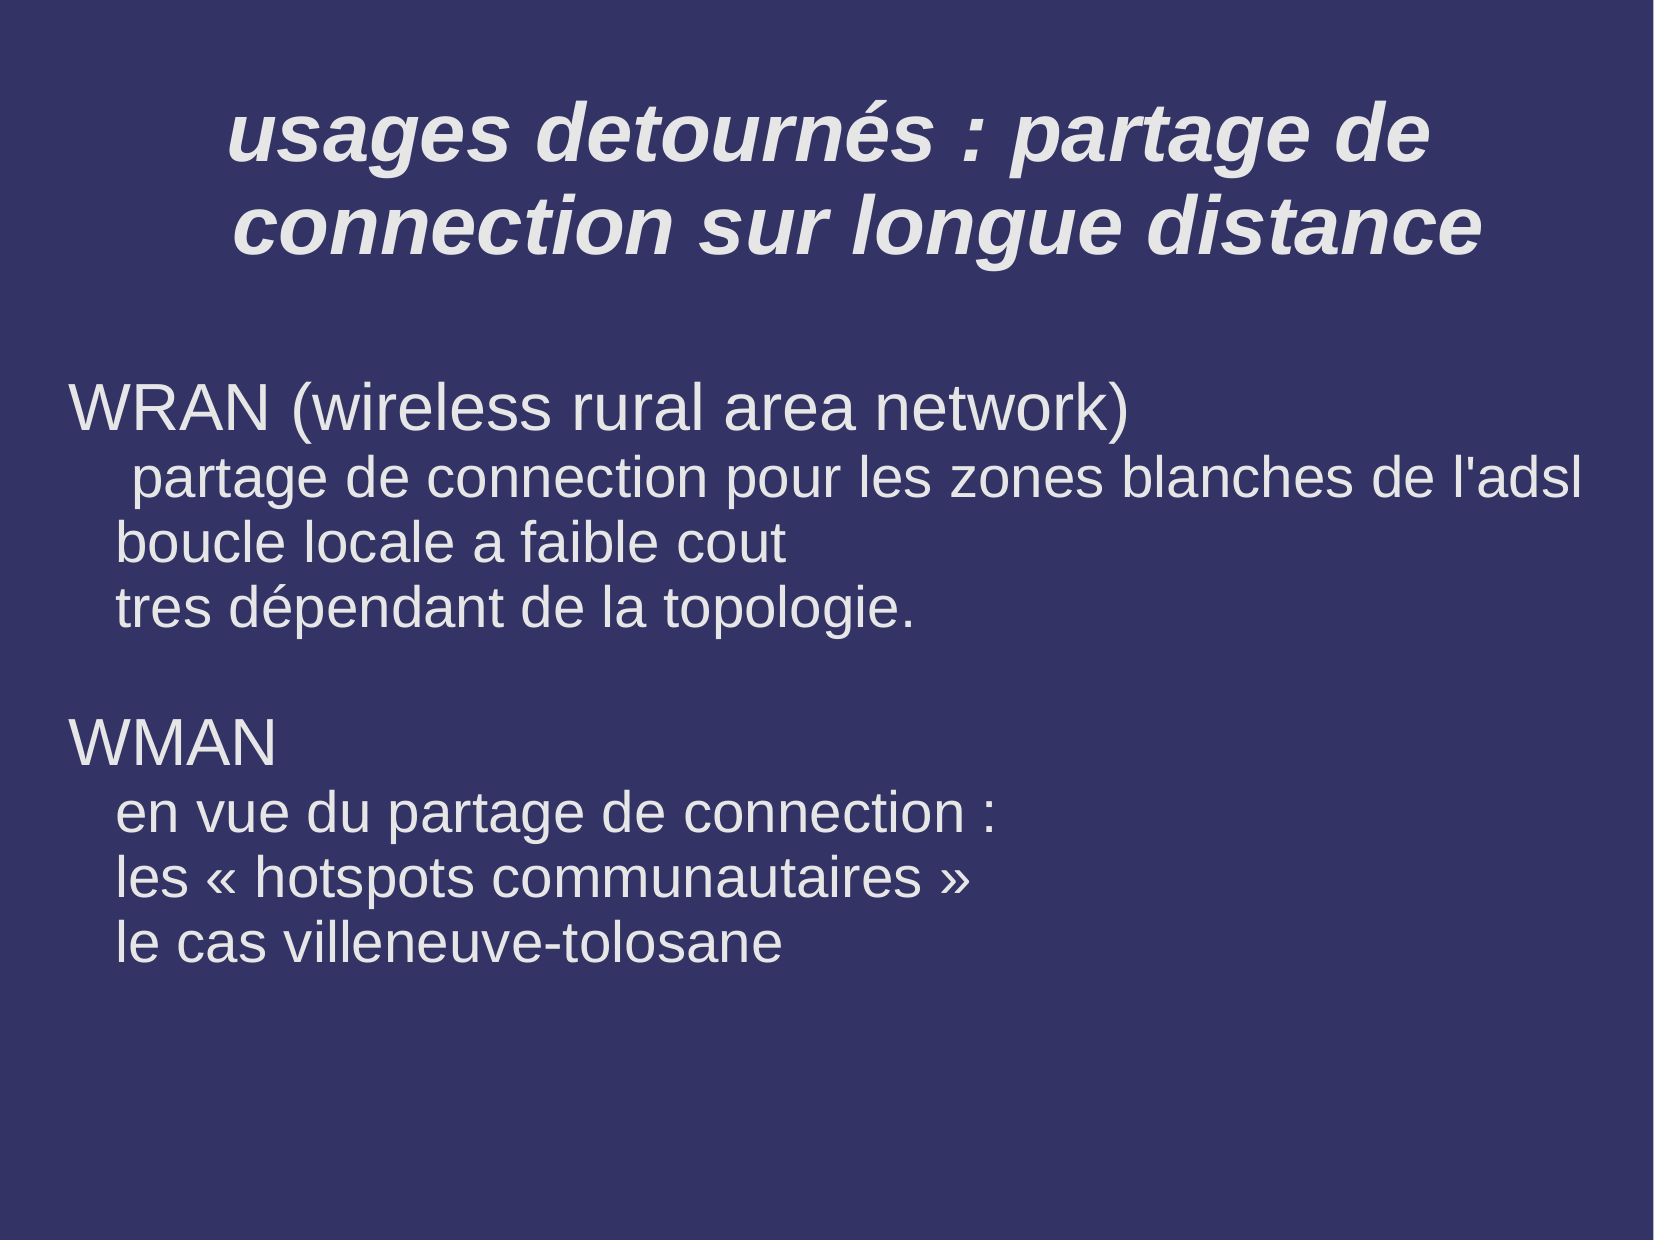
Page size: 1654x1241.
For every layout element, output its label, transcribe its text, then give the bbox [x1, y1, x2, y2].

title usages detournés : partage de connection sur longue distance [123, 33, 1536, 325]
list WRAN (wireless rural area network) partage de connection pour les zones blanches de l'adsl boucle locale a faible cout tres dépendant de la topologie. WMAN en vue du partage de connection : les « hotspots communautaires » le cas villeneuve-tolosane [56, 370, 1595, 1152]
